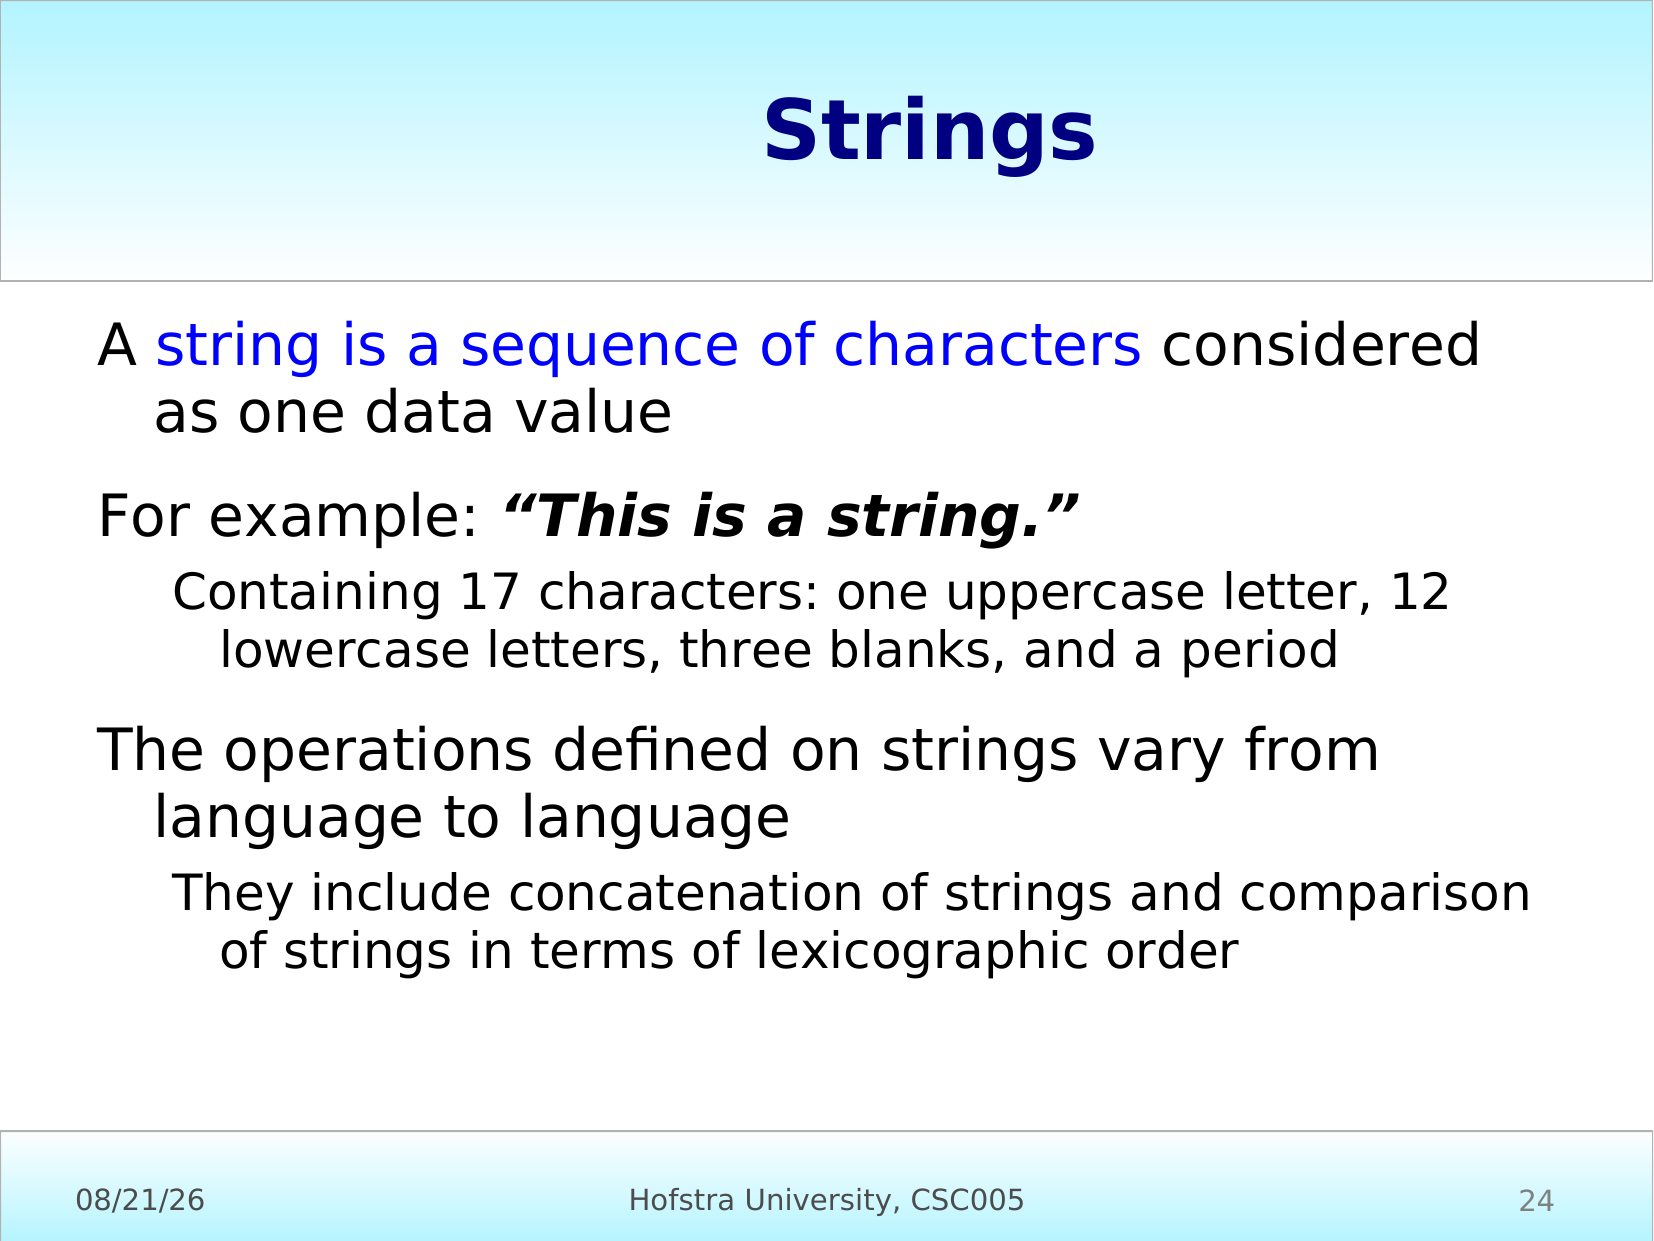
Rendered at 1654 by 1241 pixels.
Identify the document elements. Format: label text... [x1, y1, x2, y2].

list A string is a sequence of characters considered as one data value For example: “This is a string.” Containing 17 characters: one uppercase letter, 12 lowercase letters, three blanks, and a period The operations defined on strings vary from language to language They include concatenation of strings and comparison of strings in terms of lexicographic order [82, 303, 1571, 1211]
title Strings [247, 27, 1612, 235]
